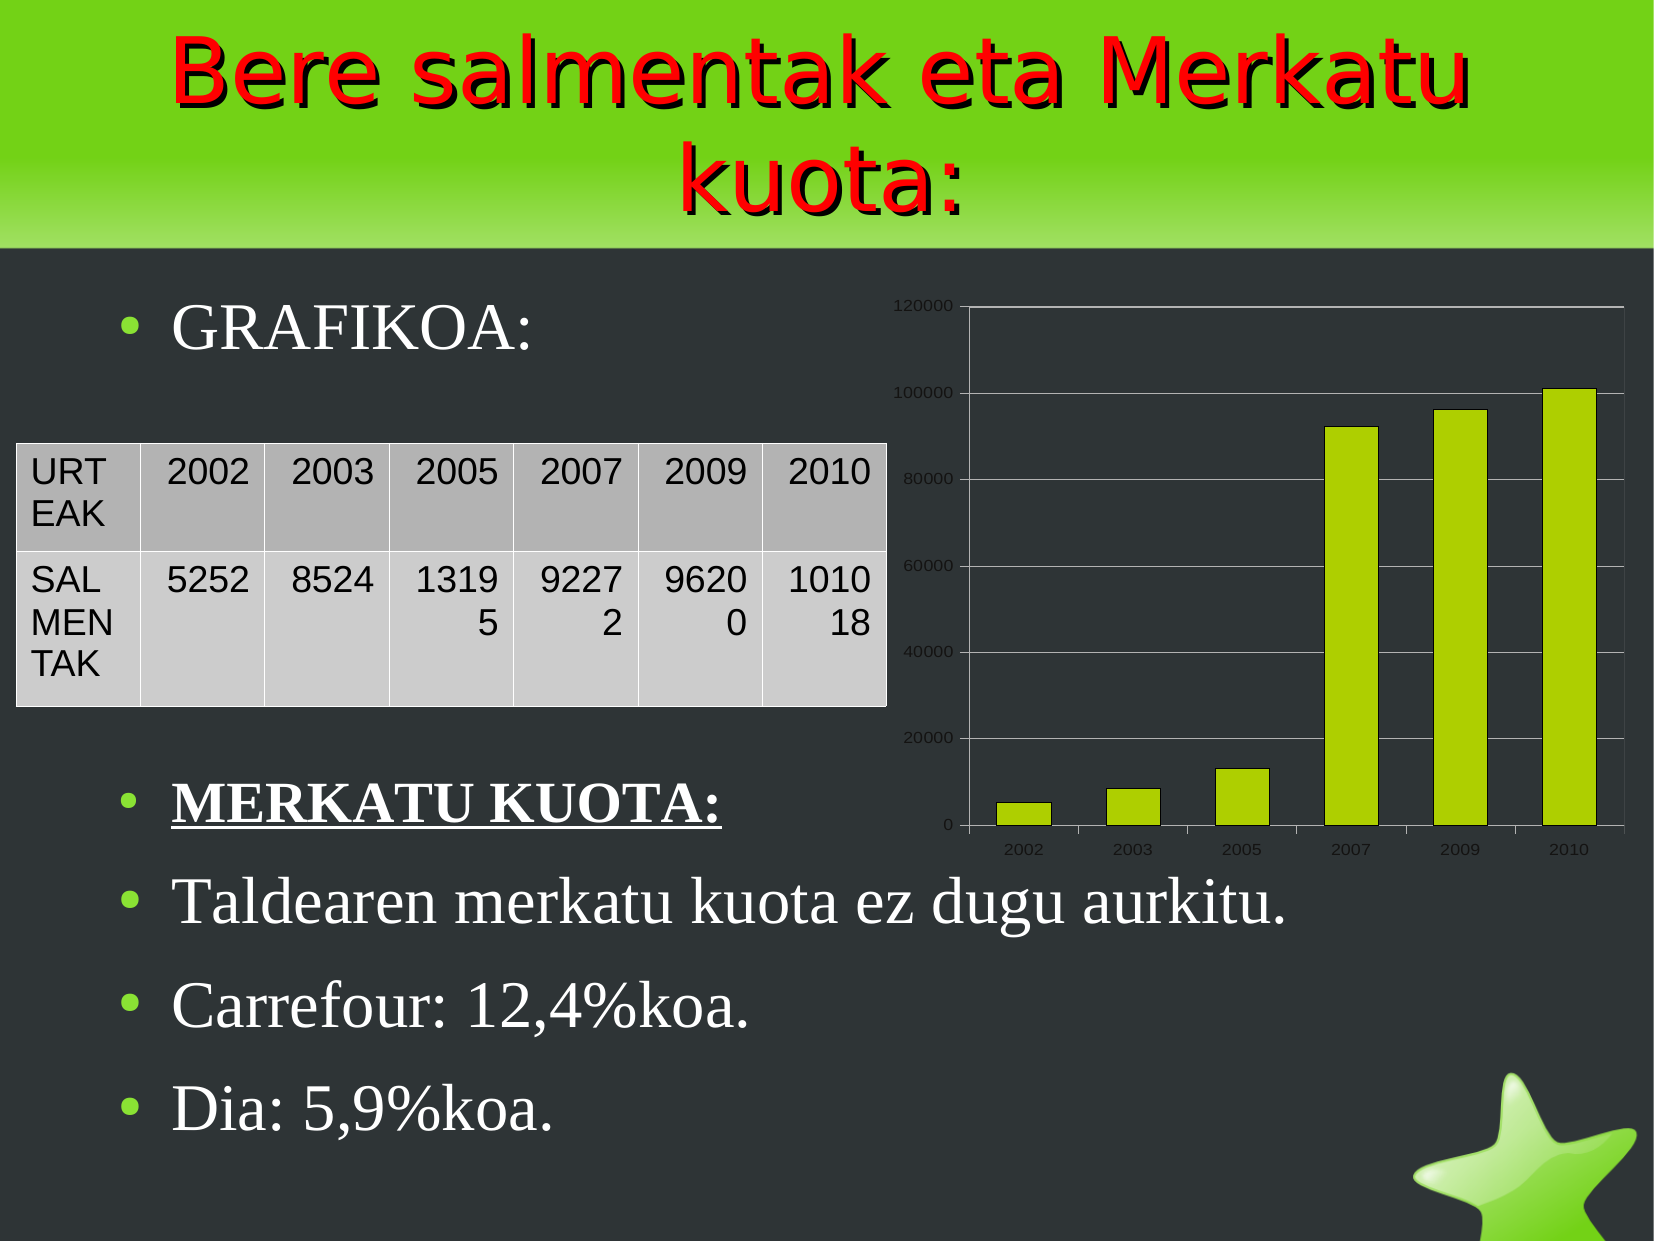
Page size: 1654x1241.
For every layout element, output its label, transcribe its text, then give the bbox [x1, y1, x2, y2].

table_cell 5252 [141, 552, 264, 706]
table_header URTEAK [17, 444, 140, 551]
table_cell 8524 [265, 552, 389, 706]
table_header 2009 [639, 444, 762, 551]
table_cell 101018 [763, 552, 886, 706]
picture [0, 0, 1654, 1241]
table_cell SALMENTAK [17, 552, 140, 706]
table_header 2002 [141, 444, 264, 551]
table_header 2010 [763, 444, 886, 551]
title Bere salmentak eta Merkatu kuota: [76, 18, 1565, 233]
table_header 2007 [514, 444, 638, 551]
table_cell 92272 [514, 552, 638, 706]
table_cell 13195 [390, 552, 513, 706]
table_cell 96200 [639, 552, 762, 706]
list GRAFIKOA: MERKATU KUOTA: Taldearen merkatu kuota ez dugu aurkitu. Carrefour: 12,4%koa. Dia: 5,9%koa. [82, 290, 1571, 1230]
table_header 2005 [390, 444, 513, 551]
table_header 2003 [265, 444, 389, 551]
